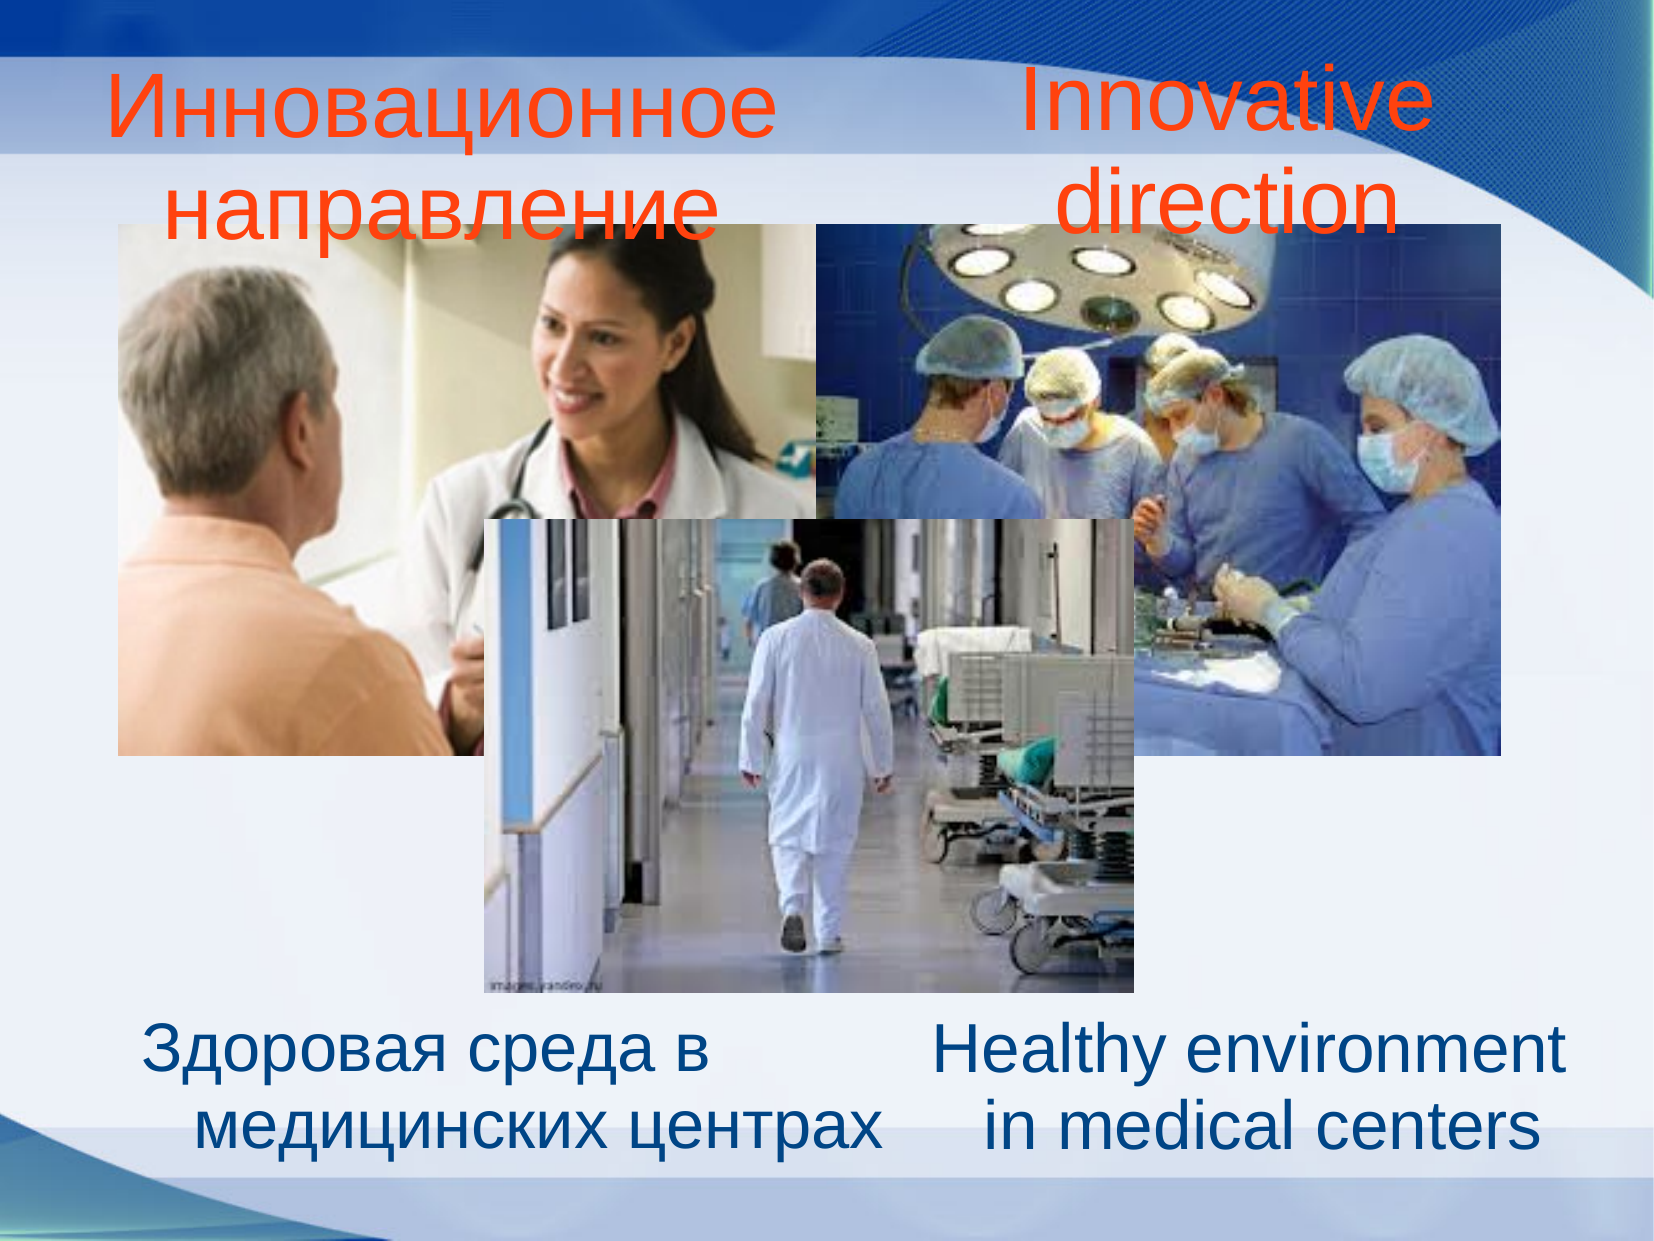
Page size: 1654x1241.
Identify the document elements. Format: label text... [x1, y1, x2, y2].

title Инновационное направление [76, 49, 809, 257]
list Здоровая среда в медицинских центрах [55, 1005, 845, 1170]
list Healthy environment in medical centers [845, 1005, 1572, 1170]
text_box Innovative direction [873, 35, 1583, 256]
picture [118, 224, 1501, 993]
